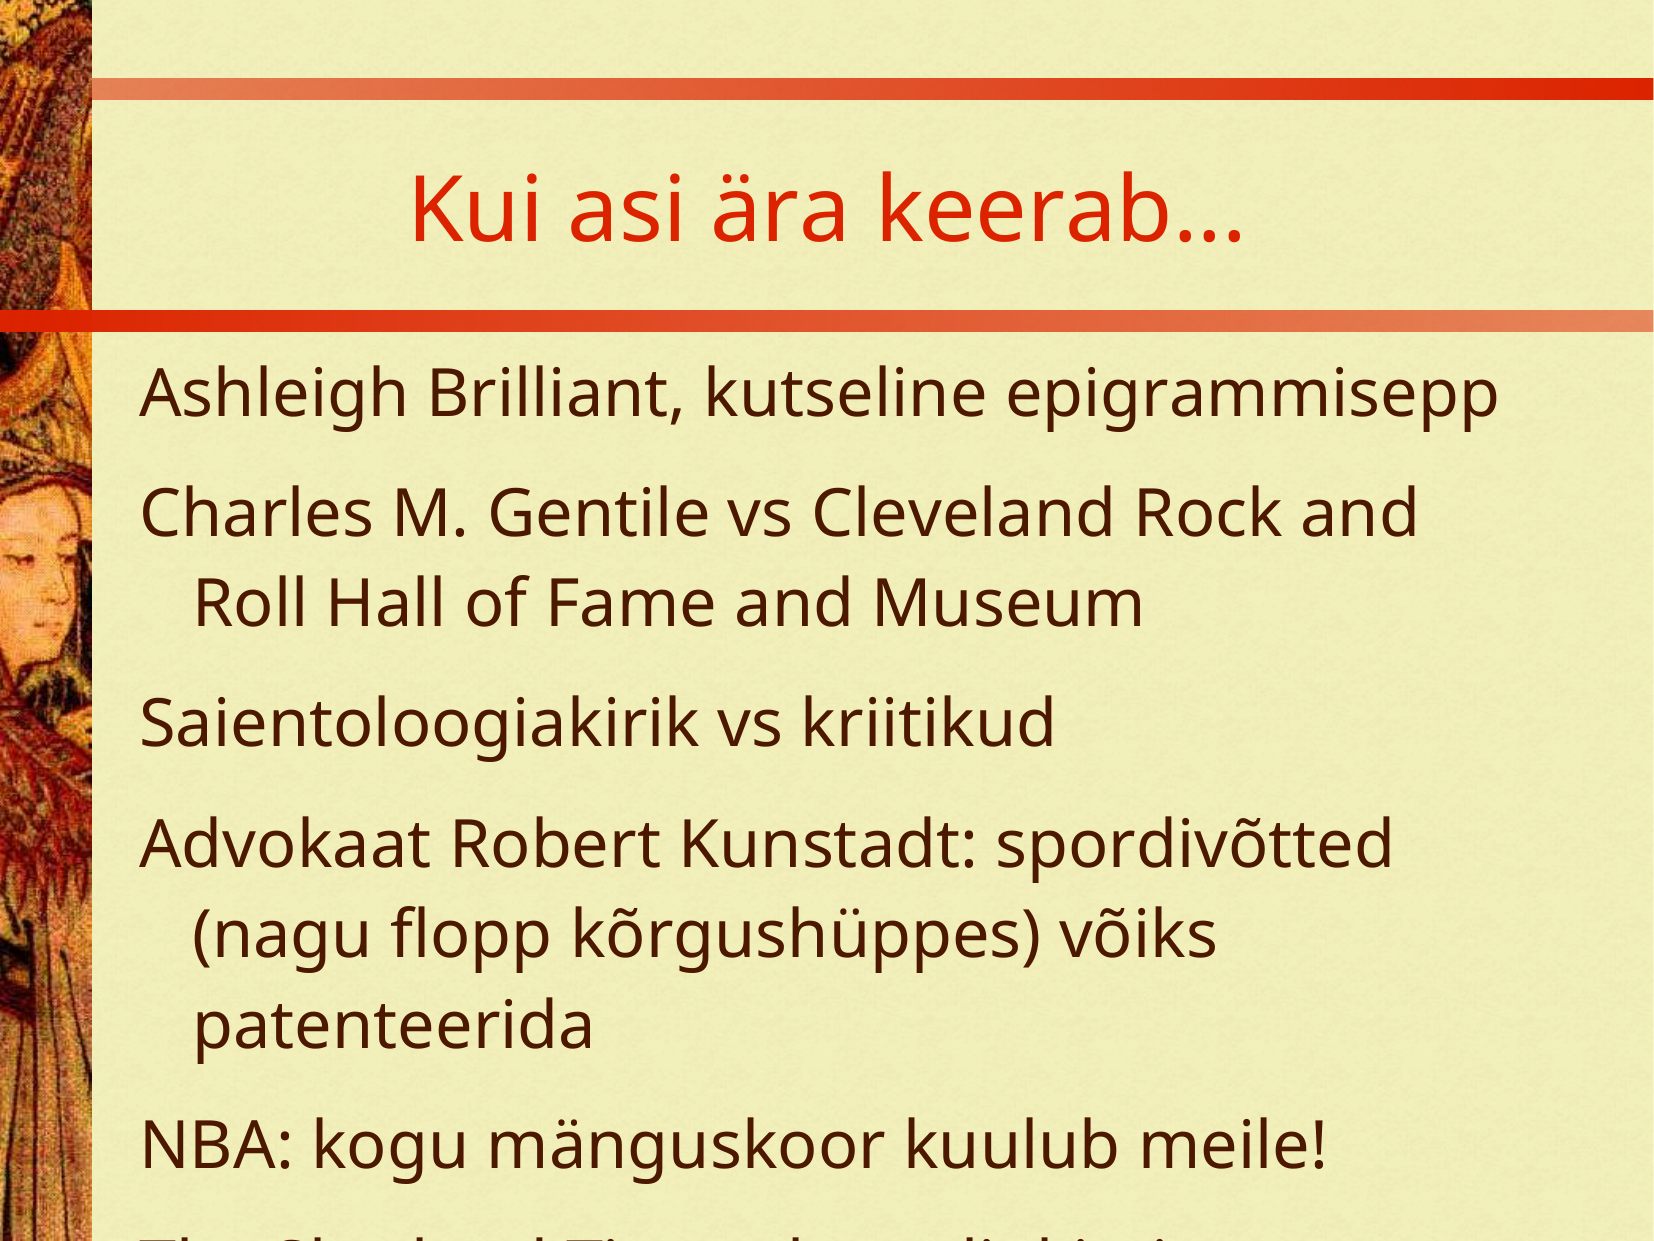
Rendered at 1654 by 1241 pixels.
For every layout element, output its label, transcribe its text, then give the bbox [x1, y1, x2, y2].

list Ashleigh Brilliant, kutseline epigrammisepp Charles M. Gentile vs Cleveland Rock and Roll Hall of Fame and Museum Saientoloogiakirik vs kriitikud Advokaat Robert Kunstadt: spordivõtted (nagu flopp kõrgushüppes) võiks patenteerida NBA: kogu mänguskoor kuulub meile! The Shetland Times: loata linkimine on keelatud! [121, 344, 1534, 1159]
title Kui asi ära keerab... [121, 102, 1534, 311]
picture [0, 0, 1654, 310]
picture [0, 332, 1654, 1241]
